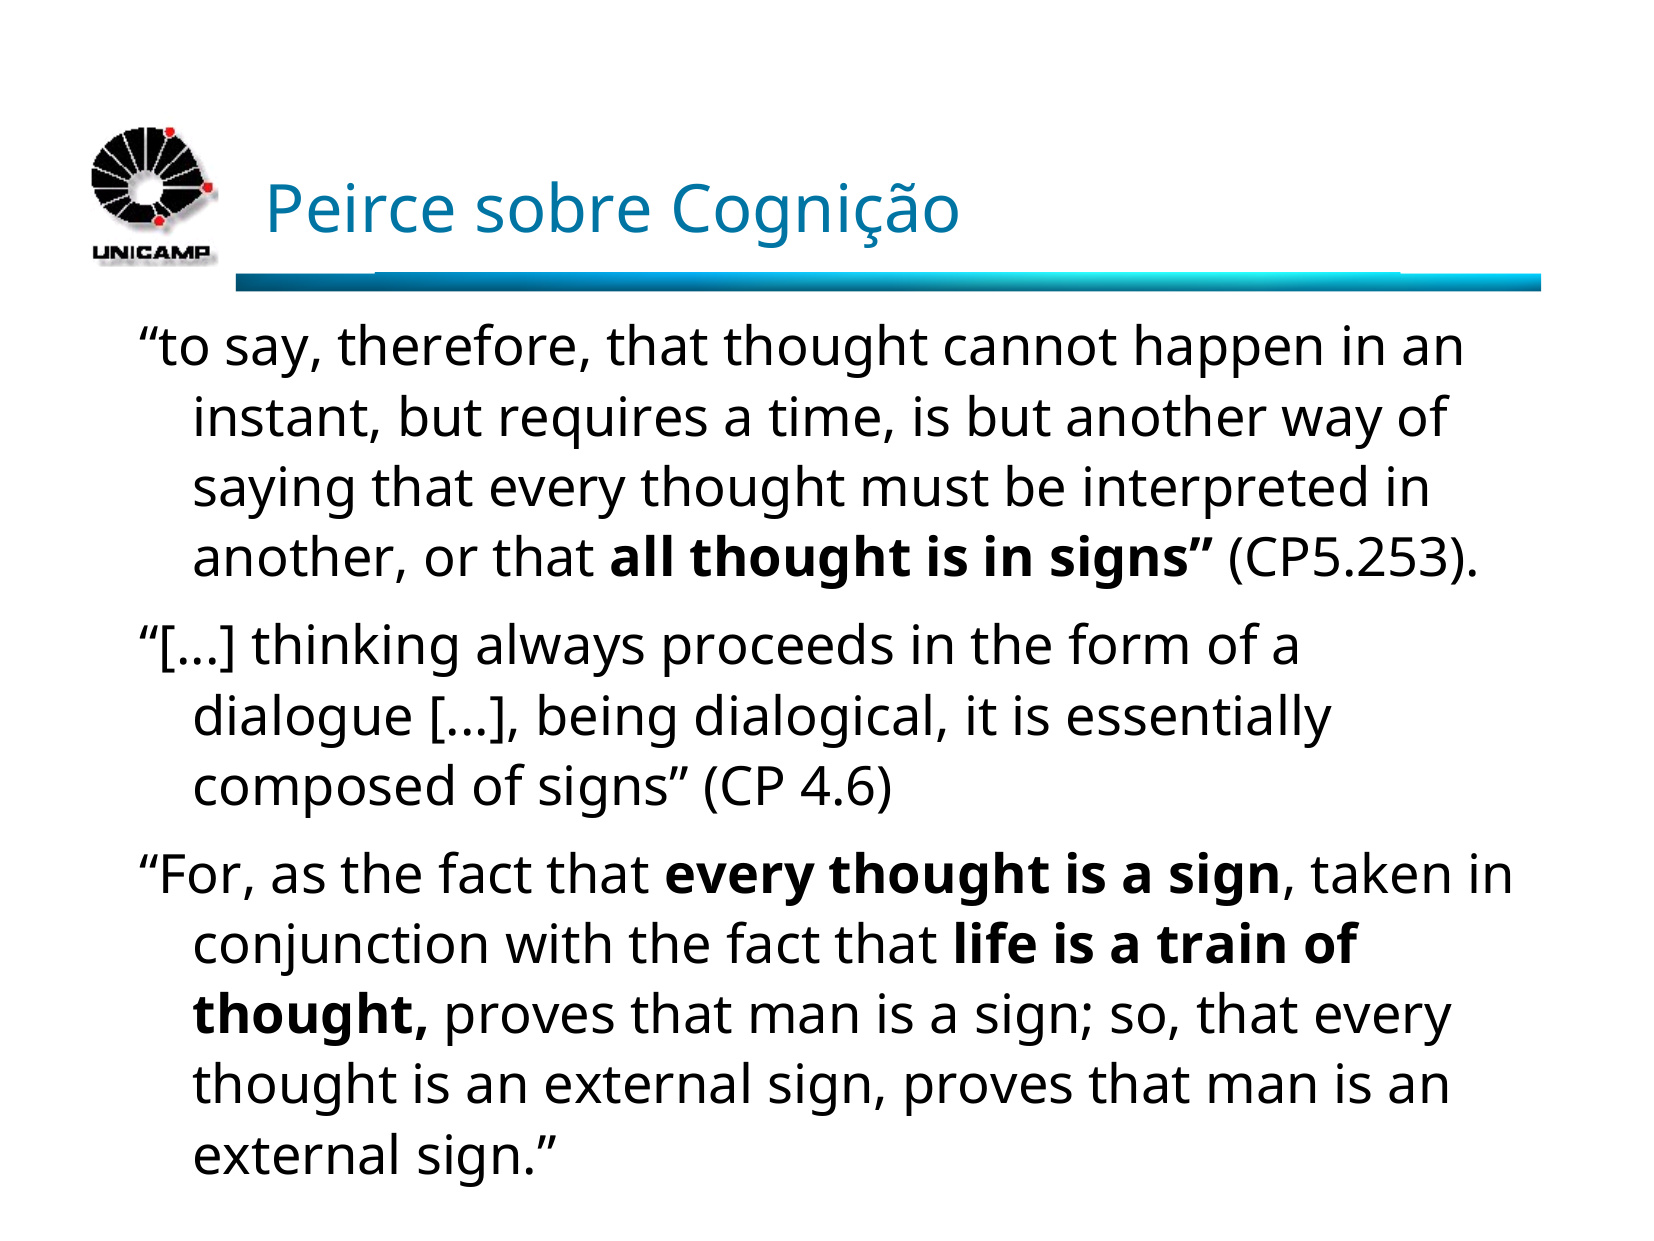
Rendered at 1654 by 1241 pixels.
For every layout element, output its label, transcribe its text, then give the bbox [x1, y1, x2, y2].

title Peirce sobre Cognição [264, 42, 1534, 250]
list “to say, therefore, that thought cannot happen in an instant, but requires a time, is but another way of saying that every thought must be interpreted in another, or that all thought is in signs” (CP5.253). “[...] thinking always proceeds in the form of a dialogue [...], being dialogical, it is essentially composed of signs” (CP 4.6) “For, as the fact that every thought is a sign, taken in conjunction with the fact that life is a train of thought, proves that man is a sign; so, that every thought is an external sign, proves that man is an external sign.” [121, 309, 1534, 1129]
picture [125, 272, 1654, 295]
